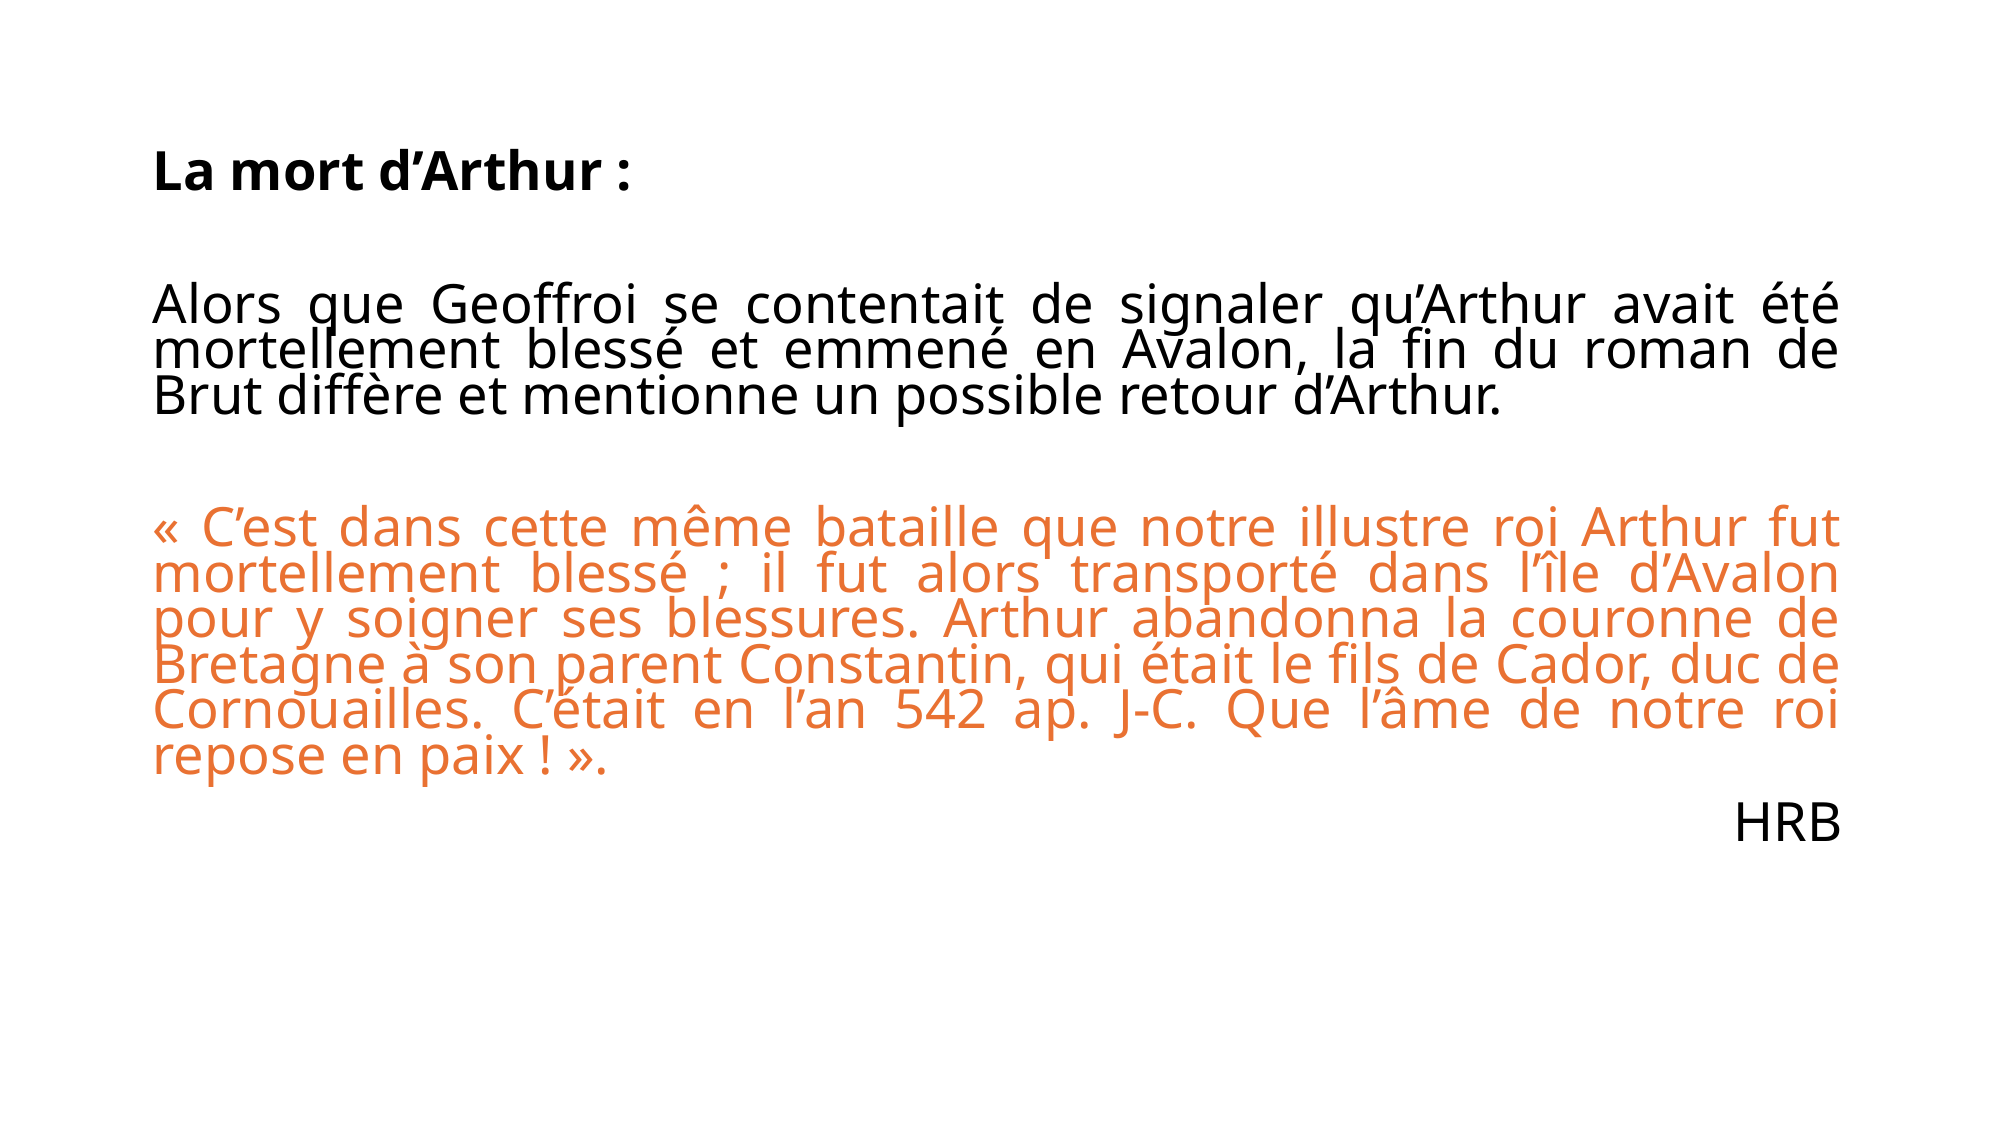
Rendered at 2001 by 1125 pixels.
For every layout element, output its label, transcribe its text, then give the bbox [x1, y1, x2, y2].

list La mort d’Arthur : Alors que Geoffroi se contentait de signaler qu’Arthur avait été mortellement blessé et emmené en Avalon, la fin du roman de Brut diffère et mentionne un possible retour d’Arthur. « C’est dans cette même bataille que notre illustre roi Arthur fut mortellement blessé ; il fut alors transporté dans l’île d’Avalon pour y soigner ses blessures. Arthur abandonna la couronne de Bretagne à son parent Constantin, qui était le fils de Cador, duc de Cornouailles. C’était en l’an 542 ap. J-C. Que l’âme de notre roi repose en paix ! ». HRB [137, 146, 1863, 920]
